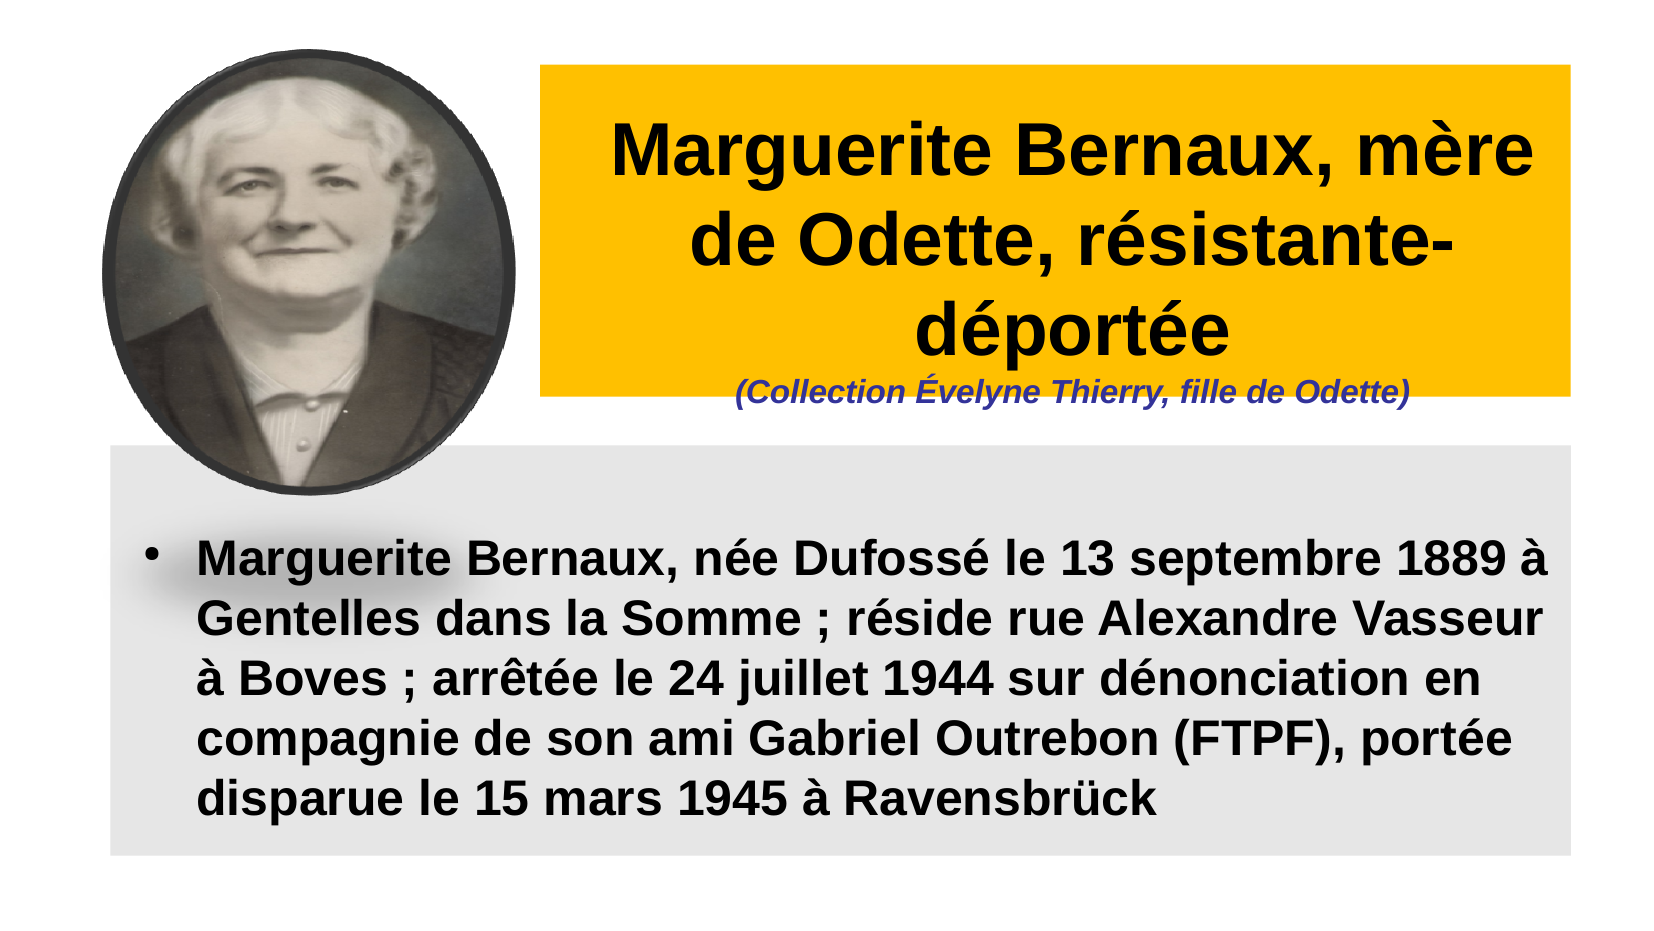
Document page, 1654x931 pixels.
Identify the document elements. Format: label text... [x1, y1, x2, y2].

title Marguerite Bernaux, mère de Odette, résistante-déportée (Collection Évelyne Thierry, fille de Odette) [545, 64, 1571, 397]
picture [73, 47, 545, 669]
list Marguerite Bernaux, née Dufossé le 13 septembre 1889 à Gentelles dans la Somme ; réside rue Alexandre Vasseur à Boves ; arrêtée le 24 juillet 1944 sur dénonciation en compagnie de son ami Gabriel Outrebon (FTPF), portée disparue le 15 mars 1945 à Ravensbrück [110, 445, 1571, 856]
